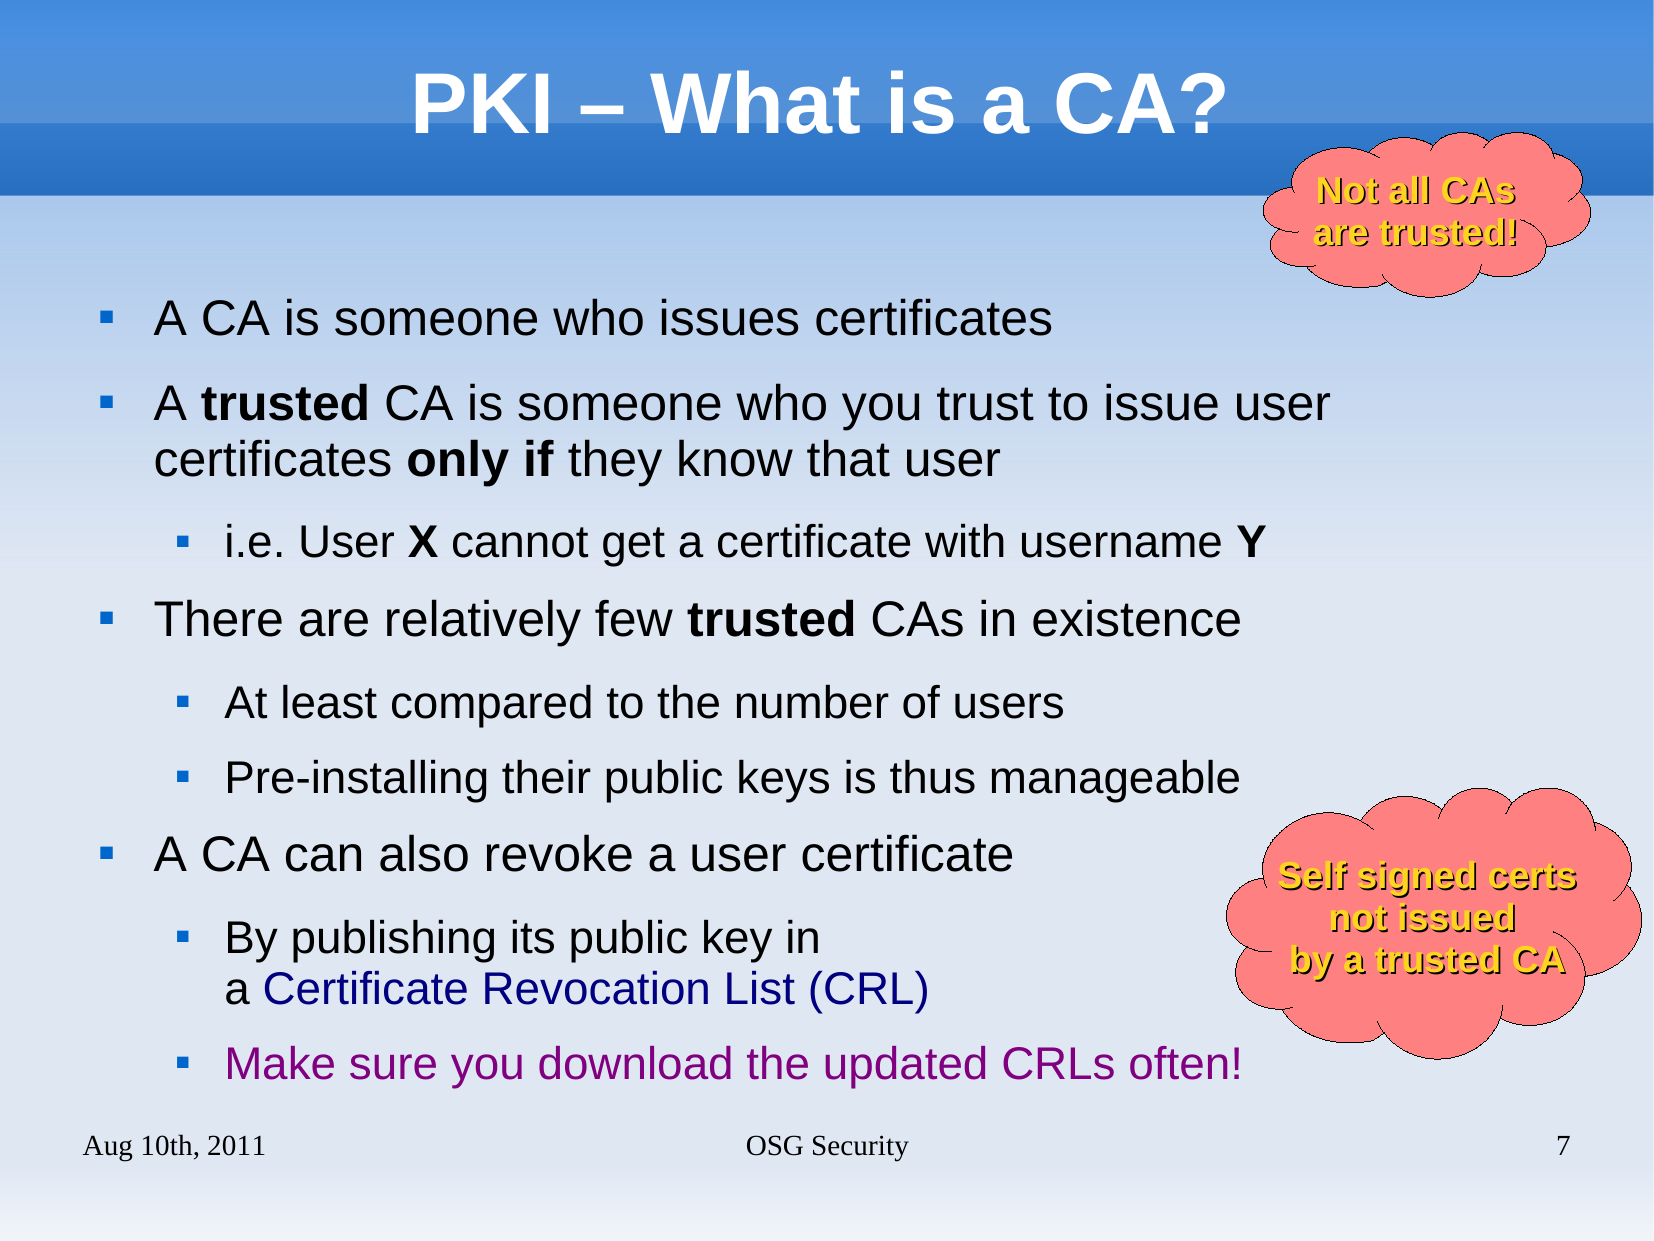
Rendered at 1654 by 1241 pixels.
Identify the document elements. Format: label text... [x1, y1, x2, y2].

picture [749, 1137, 762, 1154]
picture [225, 1137, 232, 1154]
picture [89, 1138, 95, 1147]
text_box Self signed certs not issued by a trusted CA [1226, 788, 1642, 1060]
picture [0, 0, 1654, 1241]
text_box Not all CAs are trusted! [1263, 132, 1591, 298]
title PKI – What is a CA? [76, 0, 1565, 208]
picture [159, 1137, 166, 1154]
list A CA is someone who issues certificates A trusted CA is someone who you trust to issue user certificates only if they know that user i.e. User X cannot get a certificate with username Y There are relatively few trusted CAs in existence At least compared to the number of users Pre-installing their public keys is thus manageable A CA can also revoke a user certificate By publishing its public key in a Certificate Revocation List (CRL) Make sure you download the updated CRLs often! [82, 290, 1571, 1137]
